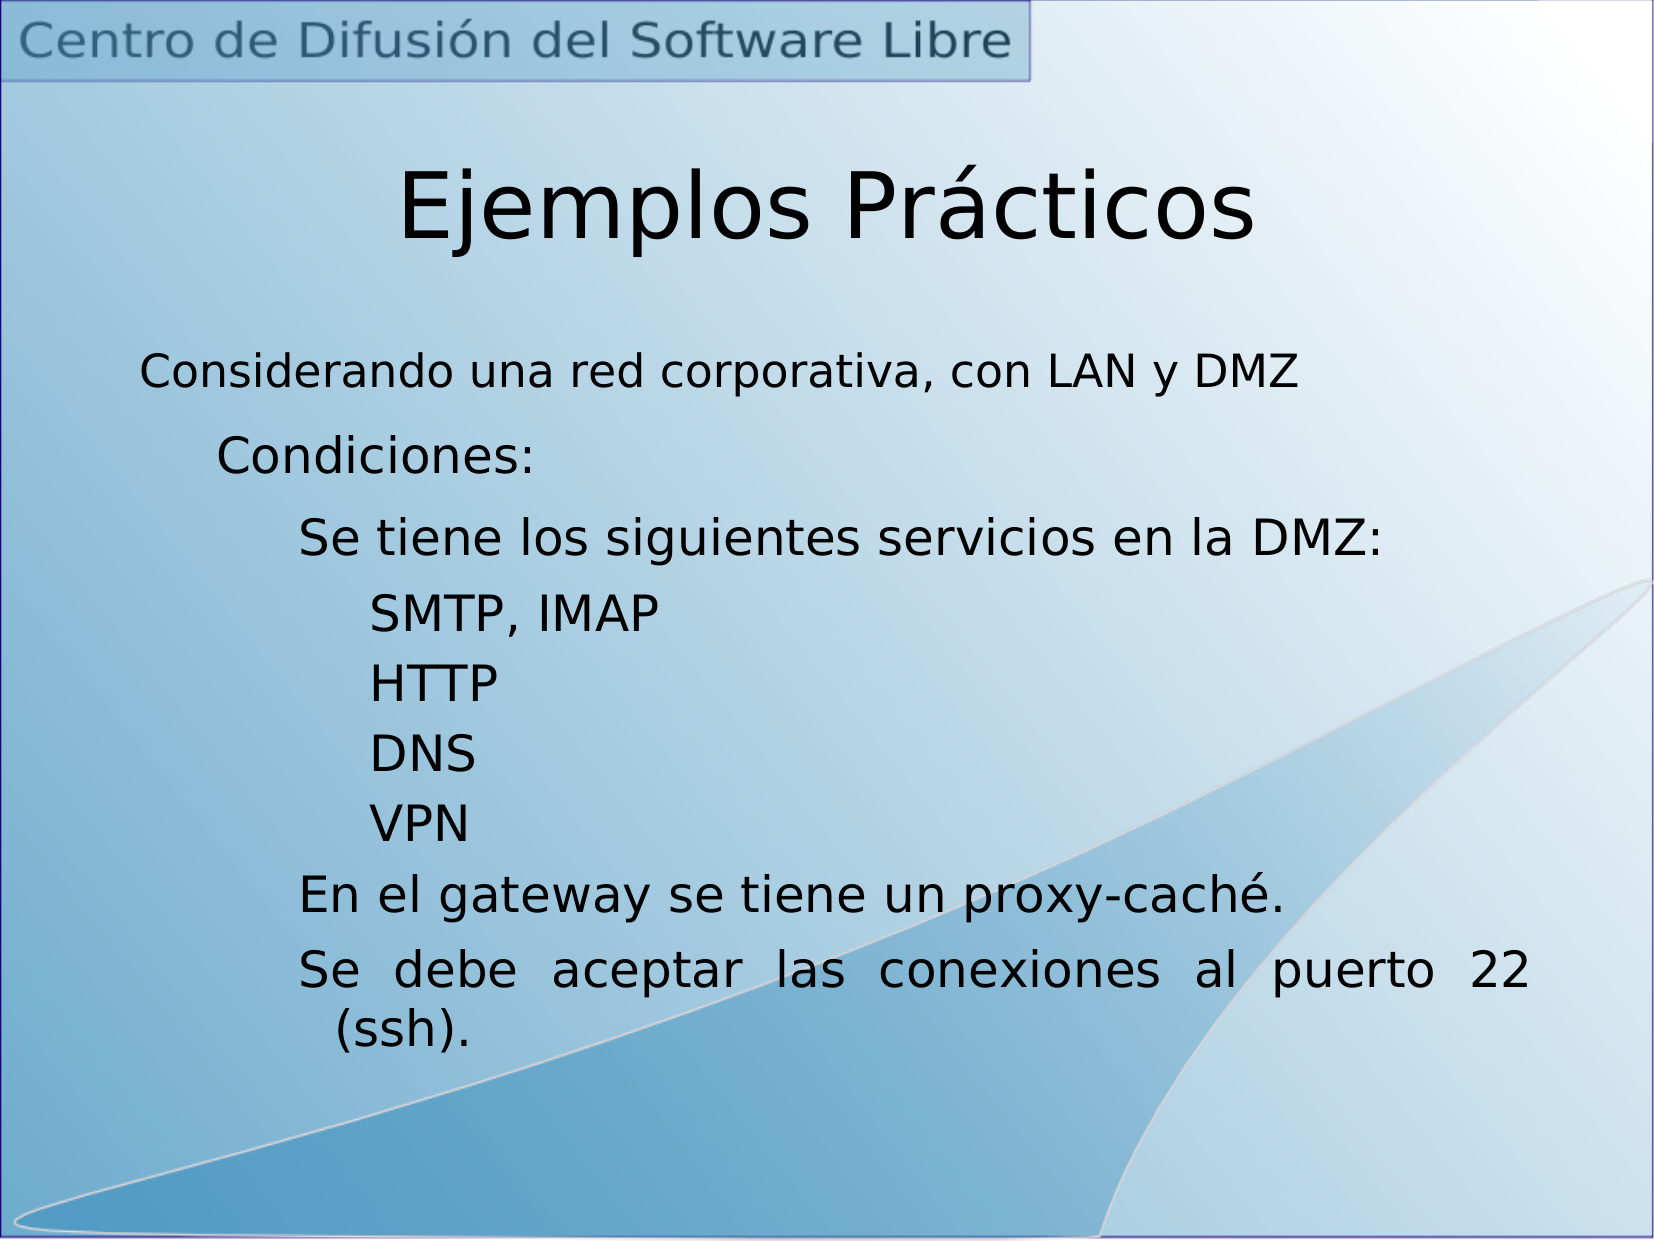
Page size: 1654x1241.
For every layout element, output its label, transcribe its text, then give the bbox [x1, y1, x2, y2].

list Considerando una red corporativa, con LAN y DMZ Condiciones: Se tiene los siguientes servicios en la DMZ: SMTP, IMAP HTTP DNS VPN En el gateway se tiene un proxy-caché. Se debe aceptar las conexiones al puerto 22 (ssh). [121, 344, 1534, 1127]
title Ejemplos Prácticos [121, 102, 1534, 311]
picture [0, 0, 1654, 1241]
